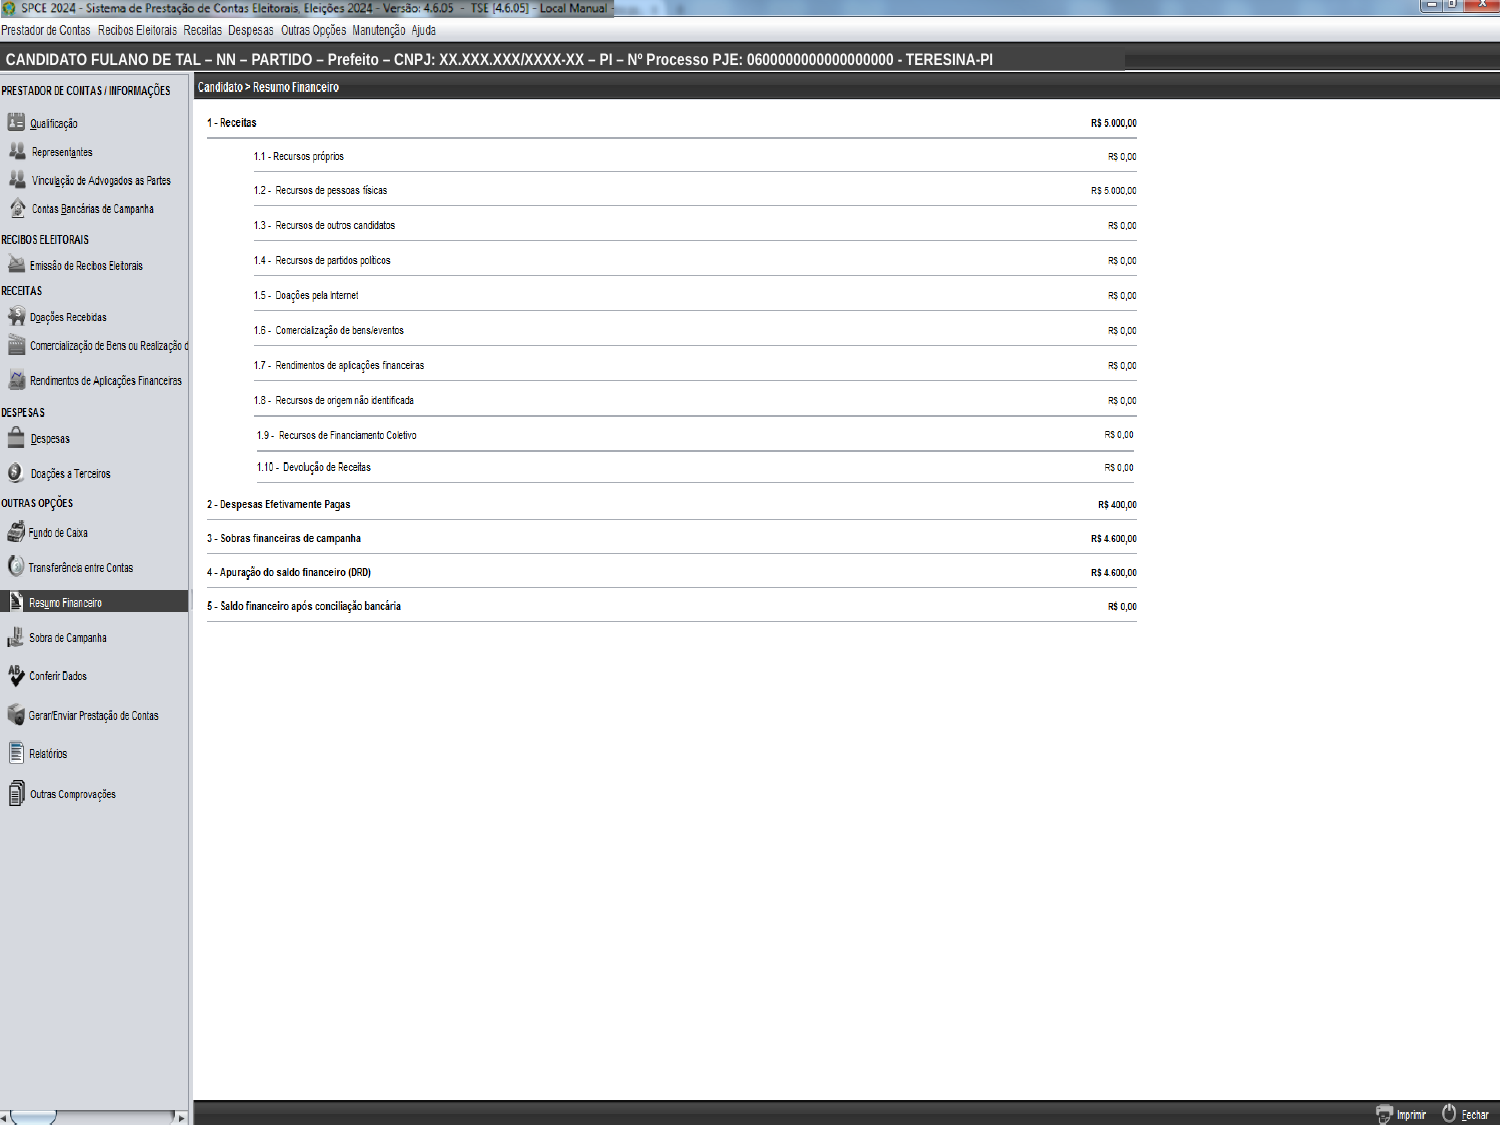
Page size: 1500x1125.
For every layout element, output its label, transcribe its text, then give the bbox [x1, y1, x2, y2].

text_box CANDIDATO FULANO DE TAL – NN – PARTIDO – Prefeito – CNPJ: XX.XXX.XXX/XXXX-XX – PI – Nº Processo PJE: 0600000000000000000 - TERESINA-PI [0, 47, 1125, 71]
picture [0, 0, 1500, 1125]
